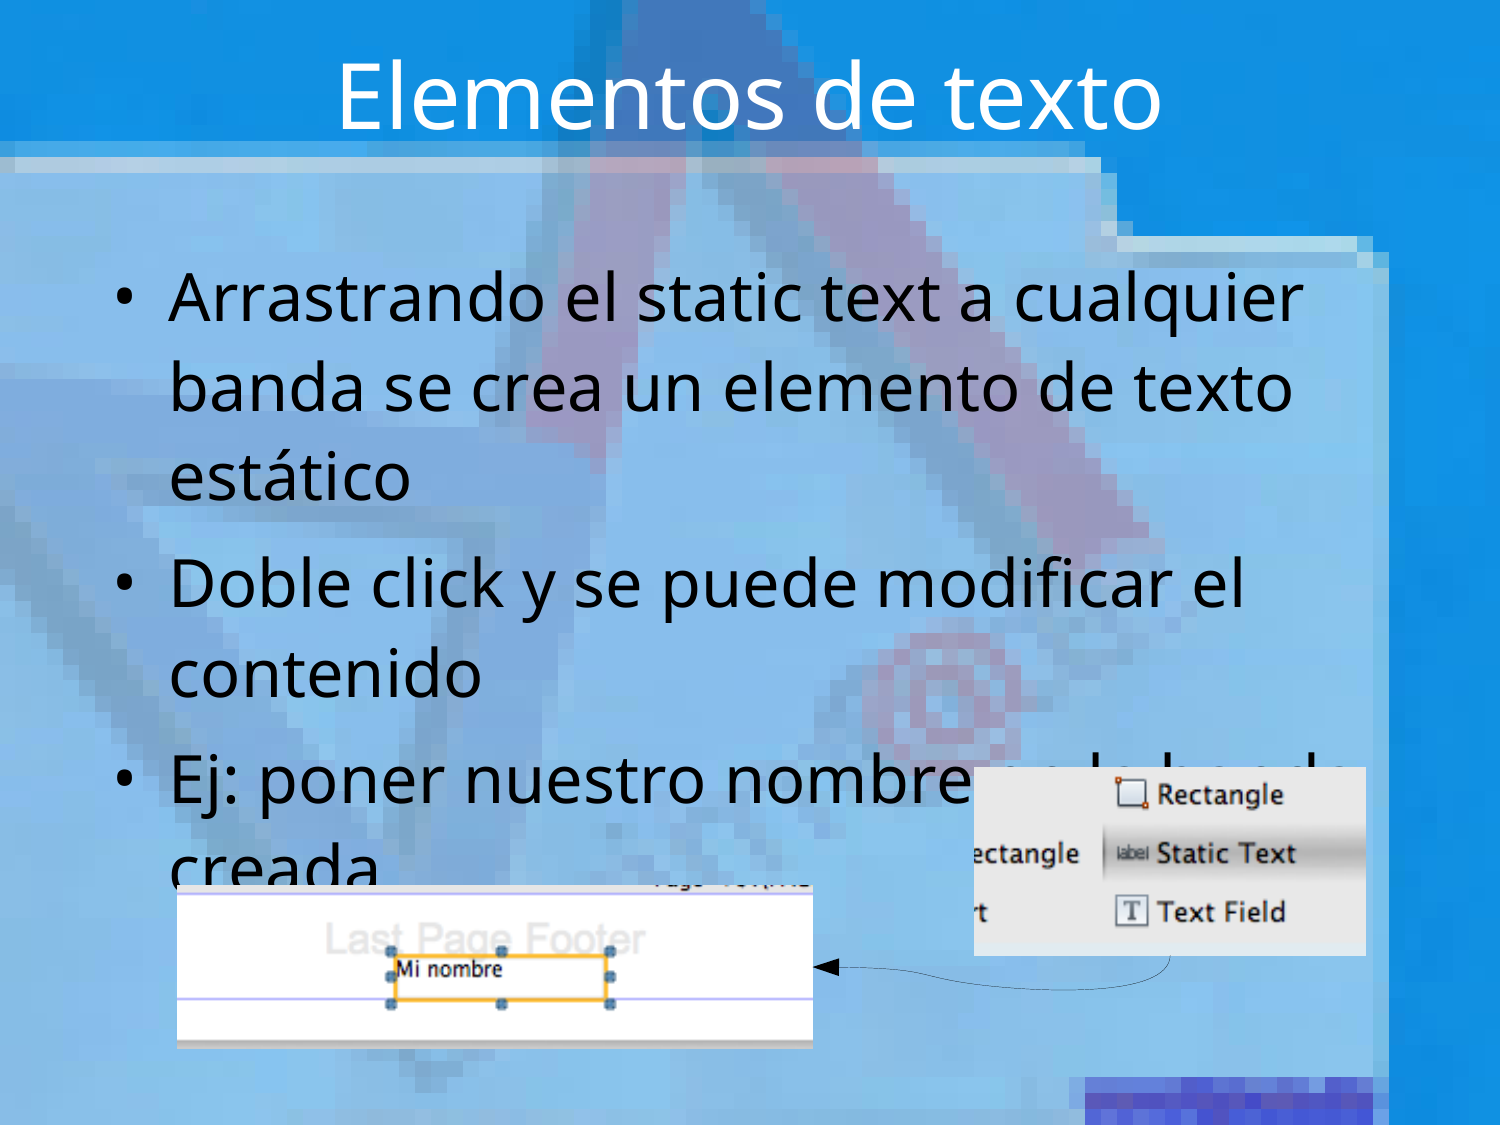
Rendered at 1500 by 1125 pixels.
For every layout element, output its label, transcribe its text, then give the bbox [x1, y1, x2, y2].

list Arrastrando el static text a cualquier banda se crea un elemento de texto estático Doble click y se puede modificar el contenido Ej: poner nuestro nombre en la banda creada [112, 249, 1388, 1001]
picture [0, 0, 1500, 1125]
title Elementos de texto [112, 0, 1388, 214]
